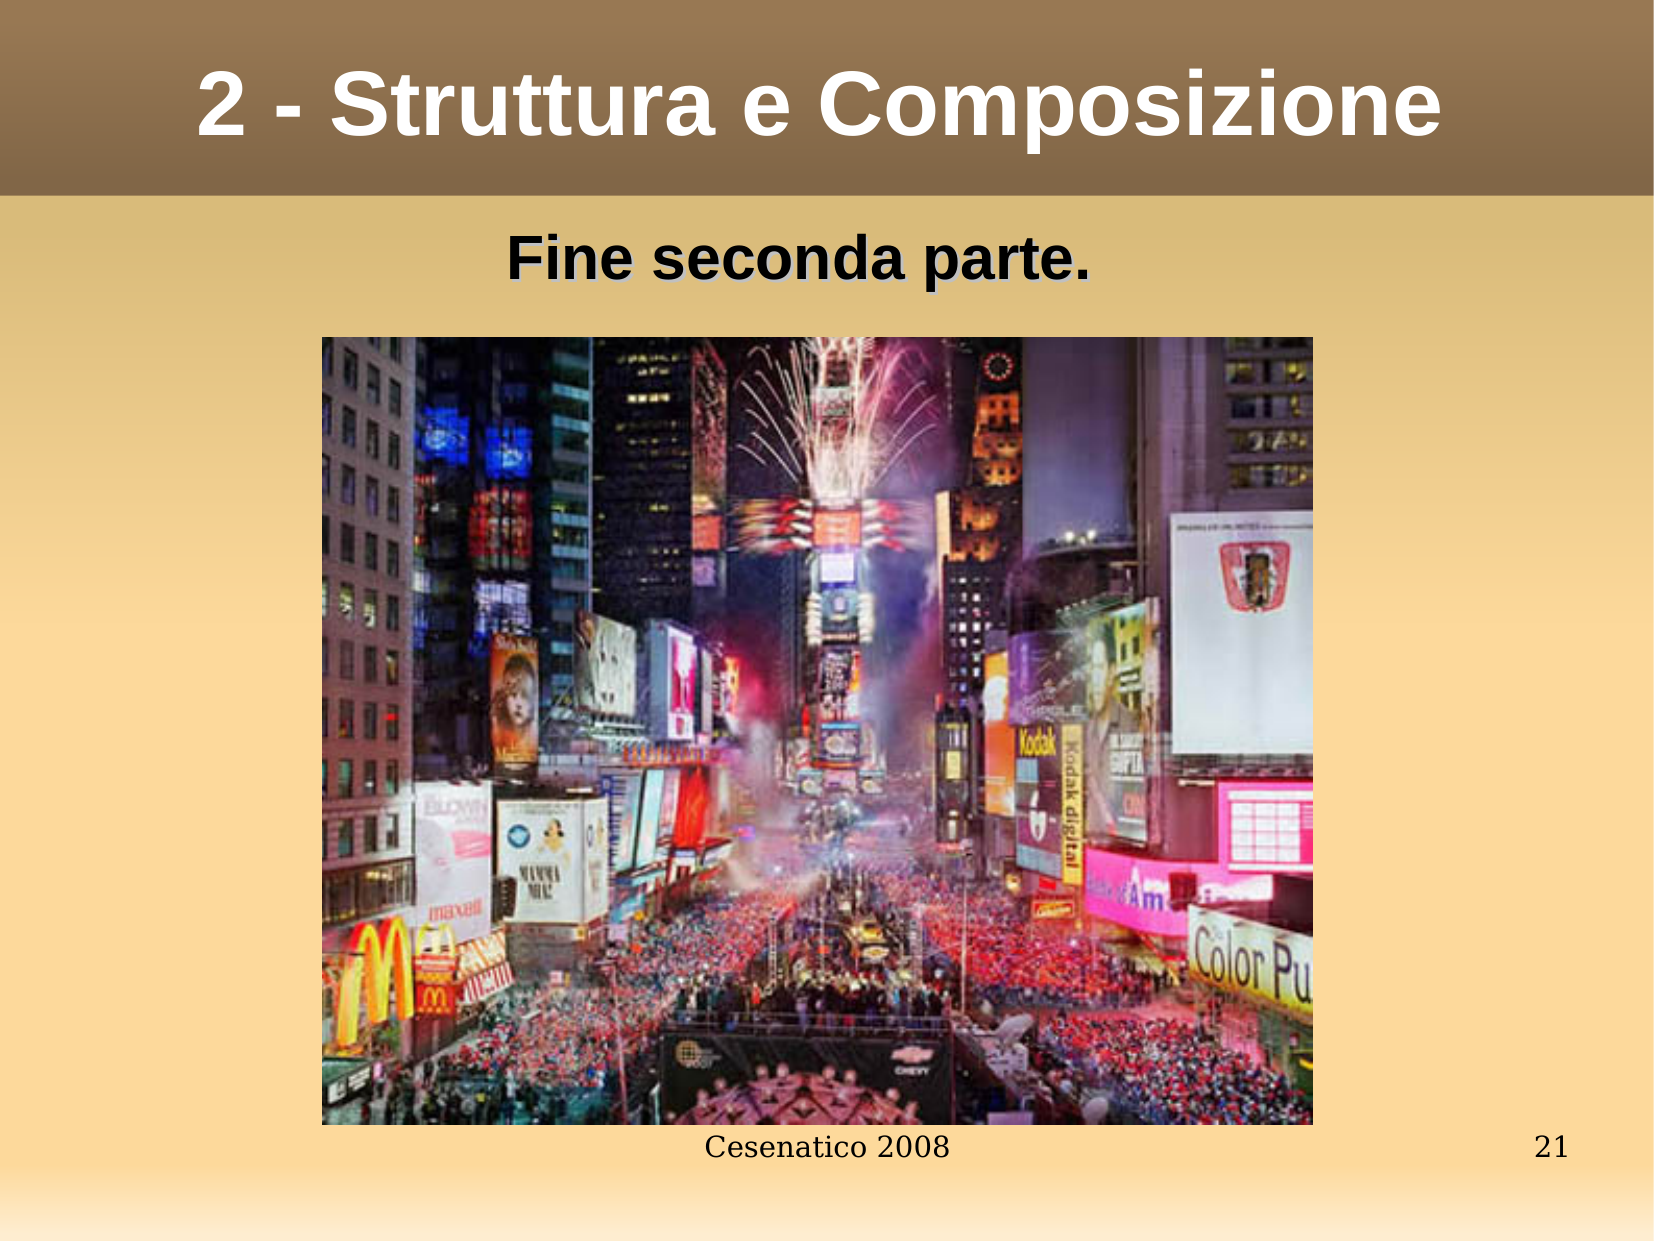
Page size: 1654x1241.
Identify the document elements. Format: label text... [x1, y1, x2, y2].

text_box Fine seconda parte. [491, 215, 1126, 301]
picture [0, 0, 1654, 1241]
title 2 - Struttura e Composizione [76, 7, 1565, 200]
